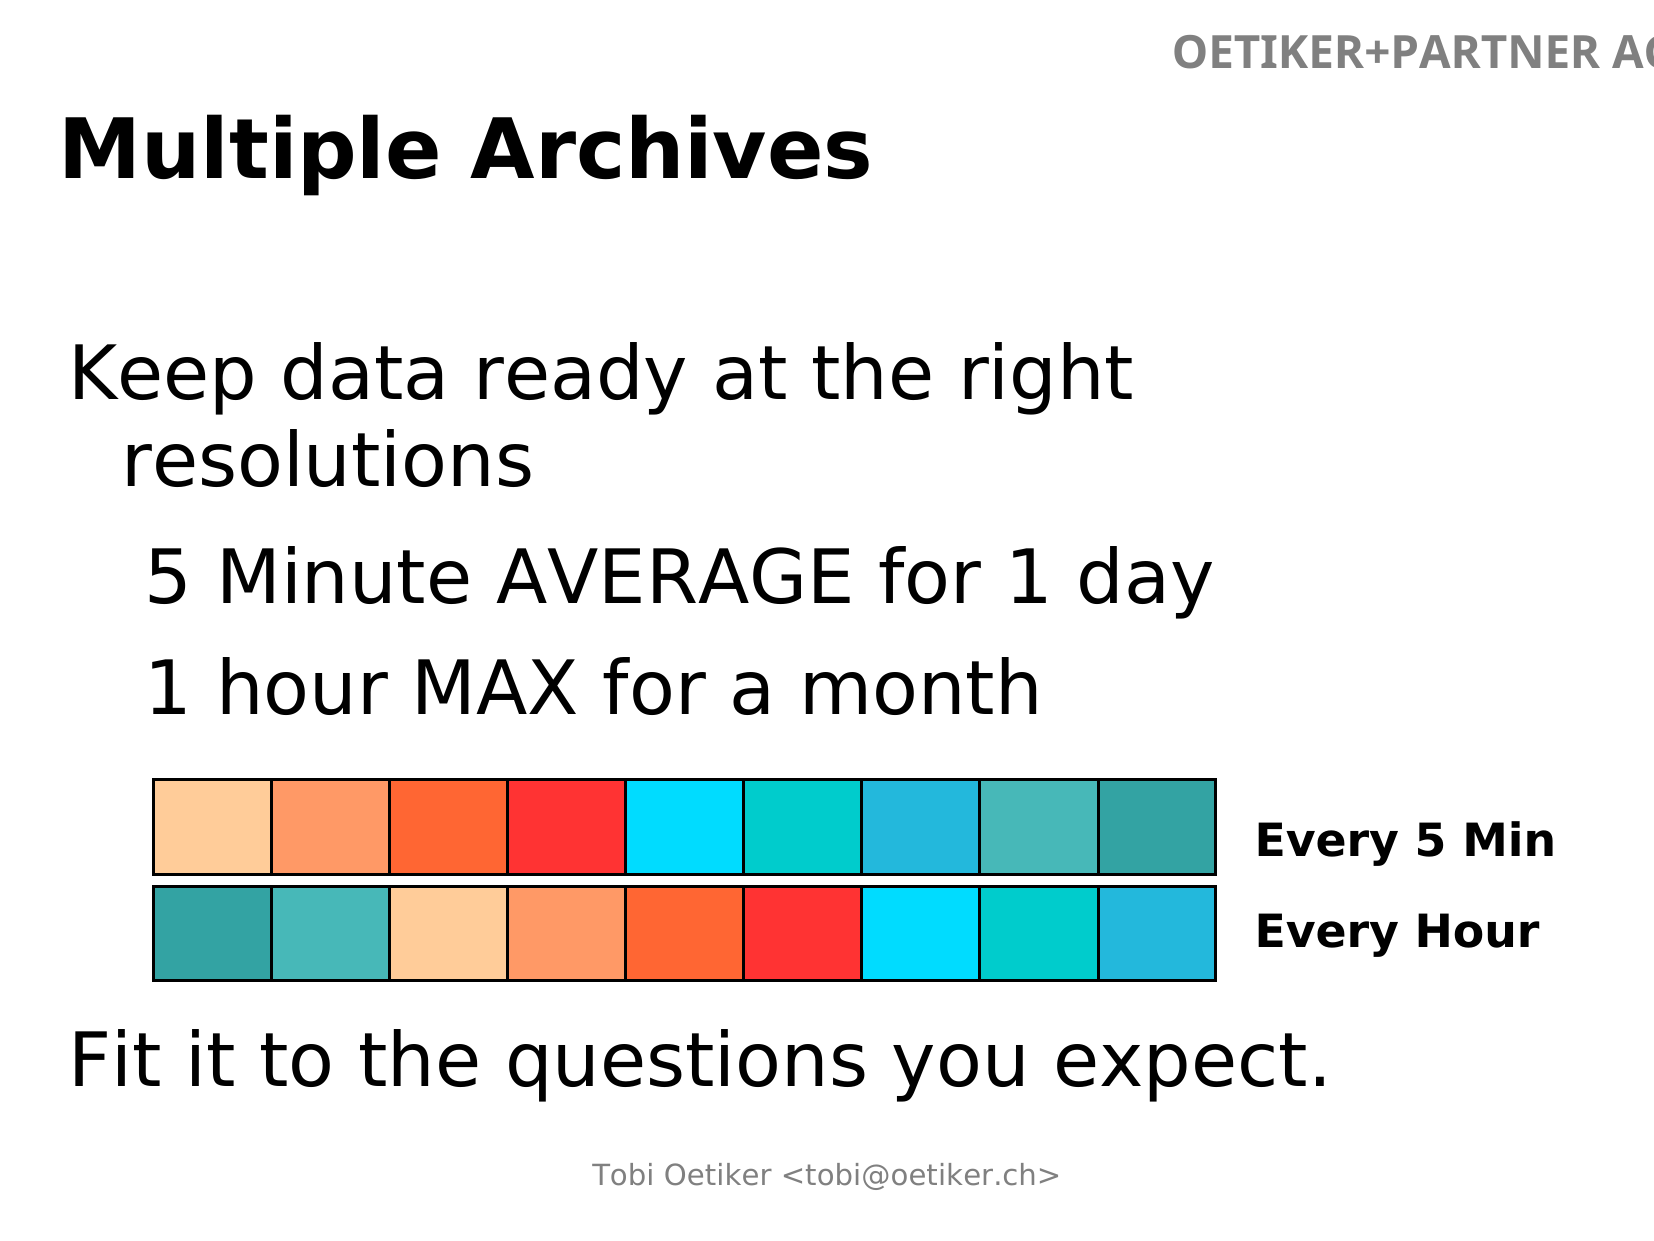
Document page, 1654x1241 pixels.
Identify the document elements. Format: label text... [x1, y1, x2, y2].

title Multiple Archives [59, 75, 1607, 225]
text_box Every Hour [1239, 897, 1555, 966]
text_box [153, 886, 1216, 981]
list Keep data ready at the right resolutions 5 Minute AVERAGE for 1 day 1 hour MAX for a month Fit it to the questions you expect. [50, 329, 1571, 1106]
text_box [153, 779, 1216, 875]
text_box Every 5 Min [1239, 806, 1572, 875]
